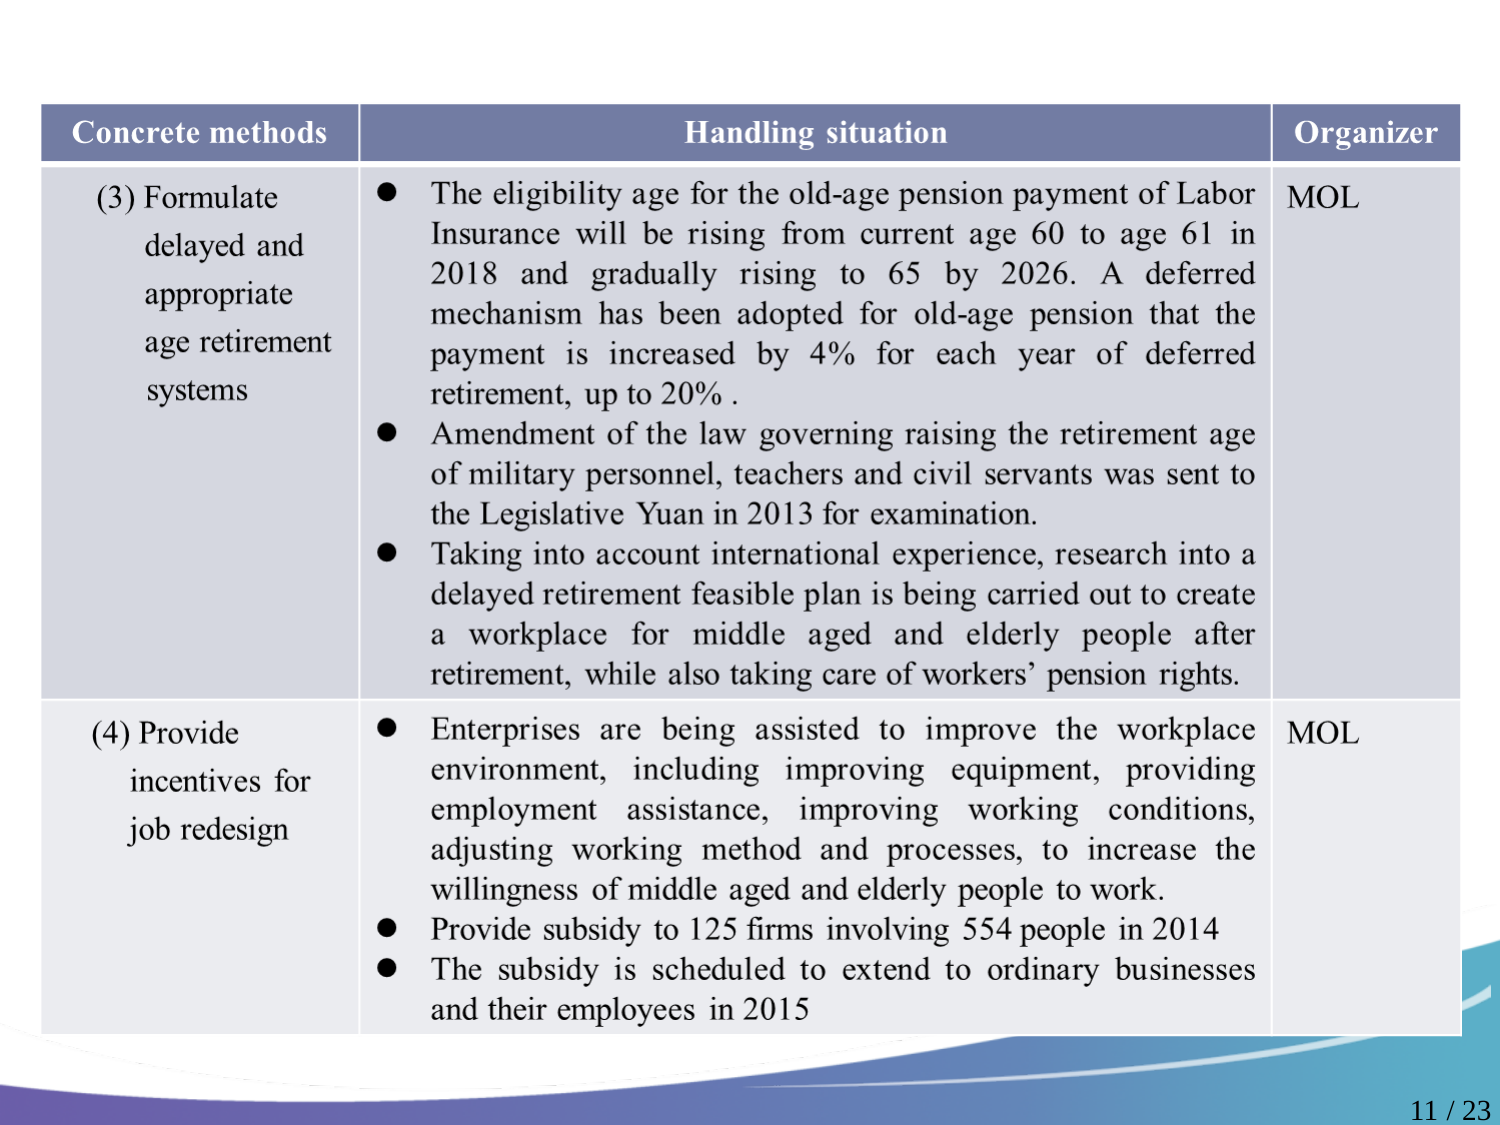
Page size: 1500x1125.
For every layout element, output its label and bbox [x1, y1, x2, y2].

text_box [17, 2, 1482, 138]
picture [40, 100, 1462, 1048]
